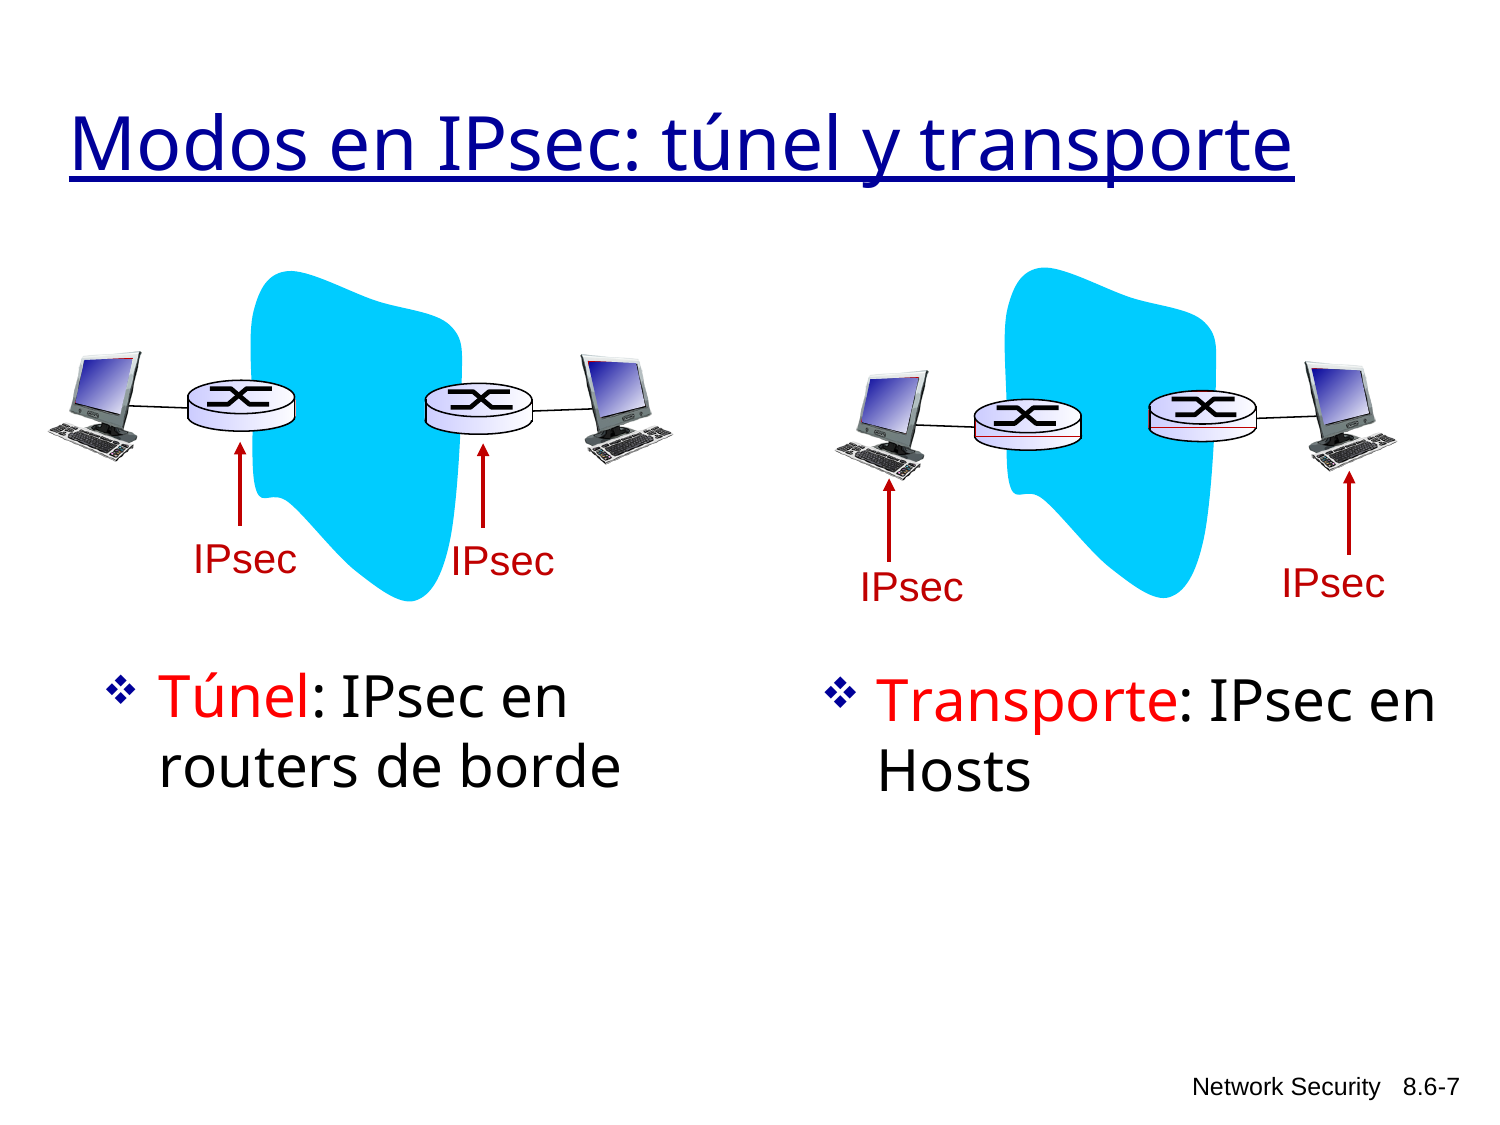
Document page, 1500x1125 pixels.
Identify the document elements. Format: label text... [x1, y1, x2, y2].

text_box [587, 360, 646, 418]
text_box Transporte: IPsec en Hosts [805, 655, 1478, 869]
text_box IPsec [844, 551, 980, 618]
picture [577, 349, 696, 473]
text_box IPsec [178, 523, 313, 590]
picture [24, 346, 144, 470]
picture [1301, 356, 1420, 480]
text_box IPsec [435, 525, 570, 592]
list Túnel: IPsec en routers de borde [87, 652, 759, 865]
text_box [861, 377, 919, 434]
text_box IPsec [1266, 547, 1401, 614]
text_box [188, 270, 532, 602]
text_box [974, 267, 1256, 599]
text_box Network Security [762, 1062, 1397, 1114]
text_box [75, 357, 133, 415]
picture [811, 365, 931, 489]
text_box [1311, 368, 1370, 425]
title Modos en IPsec: túnel y transporte [53, 46, 1449, 235]
